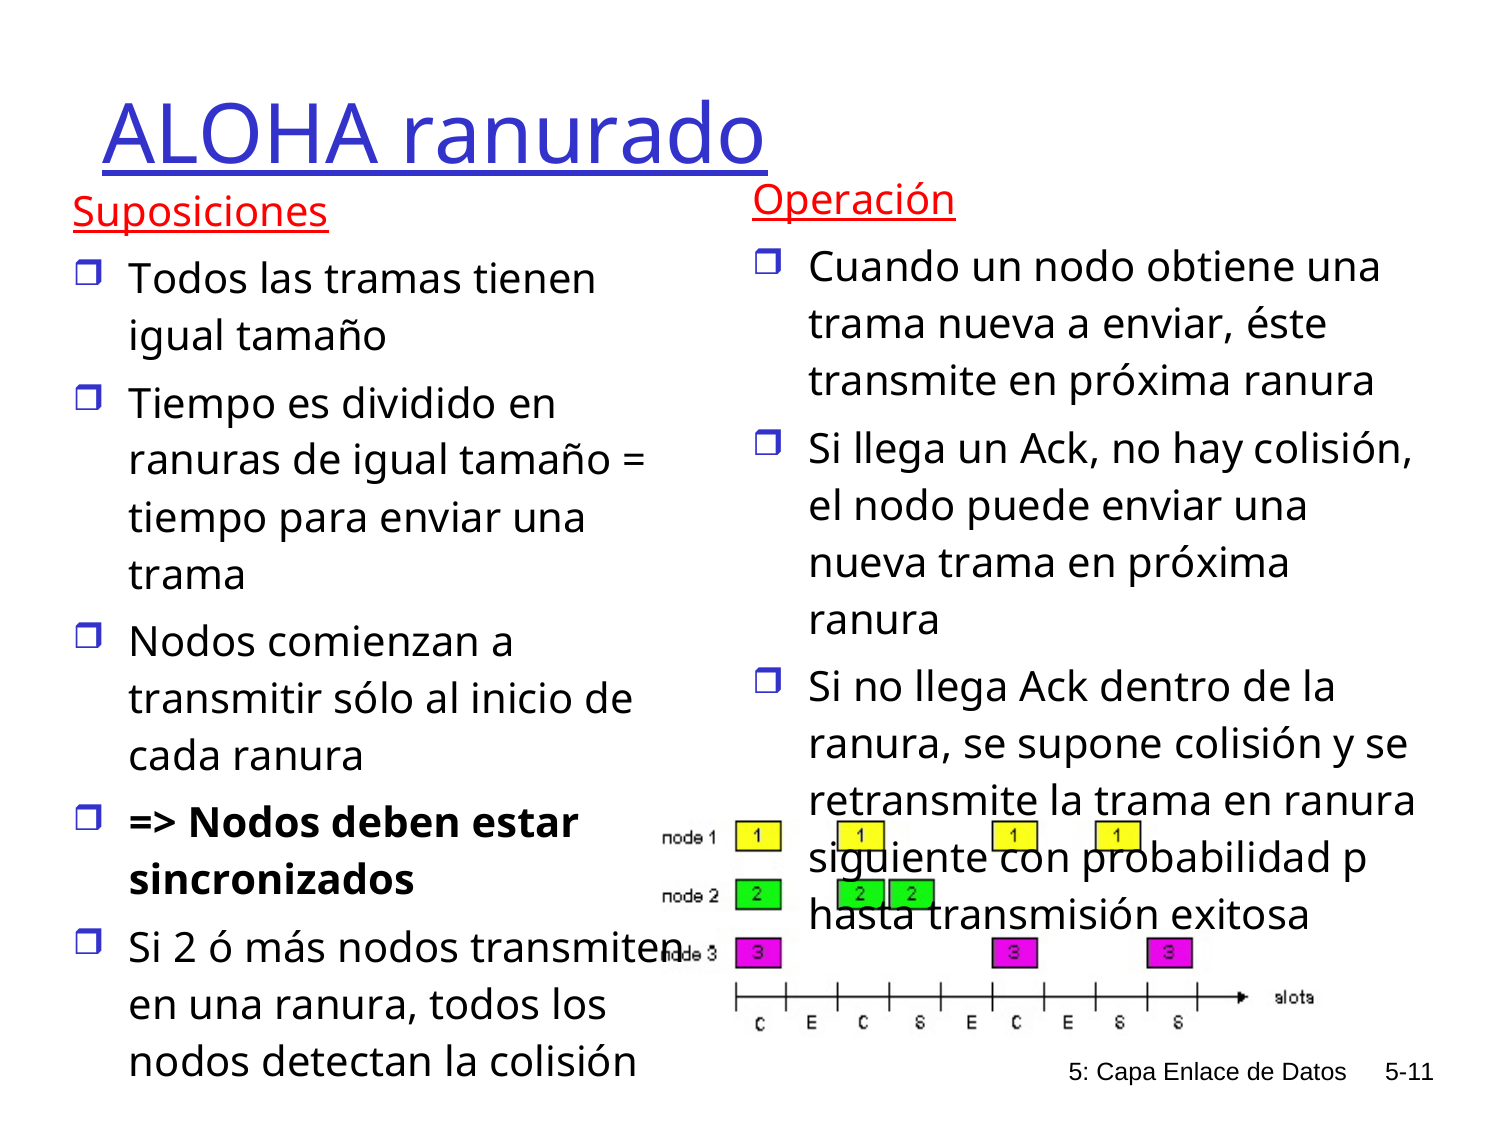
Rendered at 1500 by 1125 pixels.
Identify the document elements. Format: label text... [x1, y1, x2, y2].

title ALOHA ranurado [87, 37, 1363, 225]
picture [579, 819, 1405, 1045]
list Operación Cuando un nodo obtiene una trama nueva a enviar, éste transmite en próxima ranura Si llega un Ack, no hay colisión, el nodo puede enviar una nueva trama en próxima ranura Si no llega Ack dentro de la ranura, se supone colisión y se retransmite la trama en ranura siguiente con probabilidad p hasta transmisión exitosa [737, 162, 1449, 925]
list Suposiciones Todos las tramas tienen igual tamaño Tiempo es dividido en ranuras de igual tamaño = tiempo para enviar una trama Nodos comienzan a transmitir sólo al inicio de cada ranura => Nodos deben estar sincronizados Si 2 ó más nodos transmiten en una ranura, todos los nodos detectan la colisión [58, 173, 713, 937]
